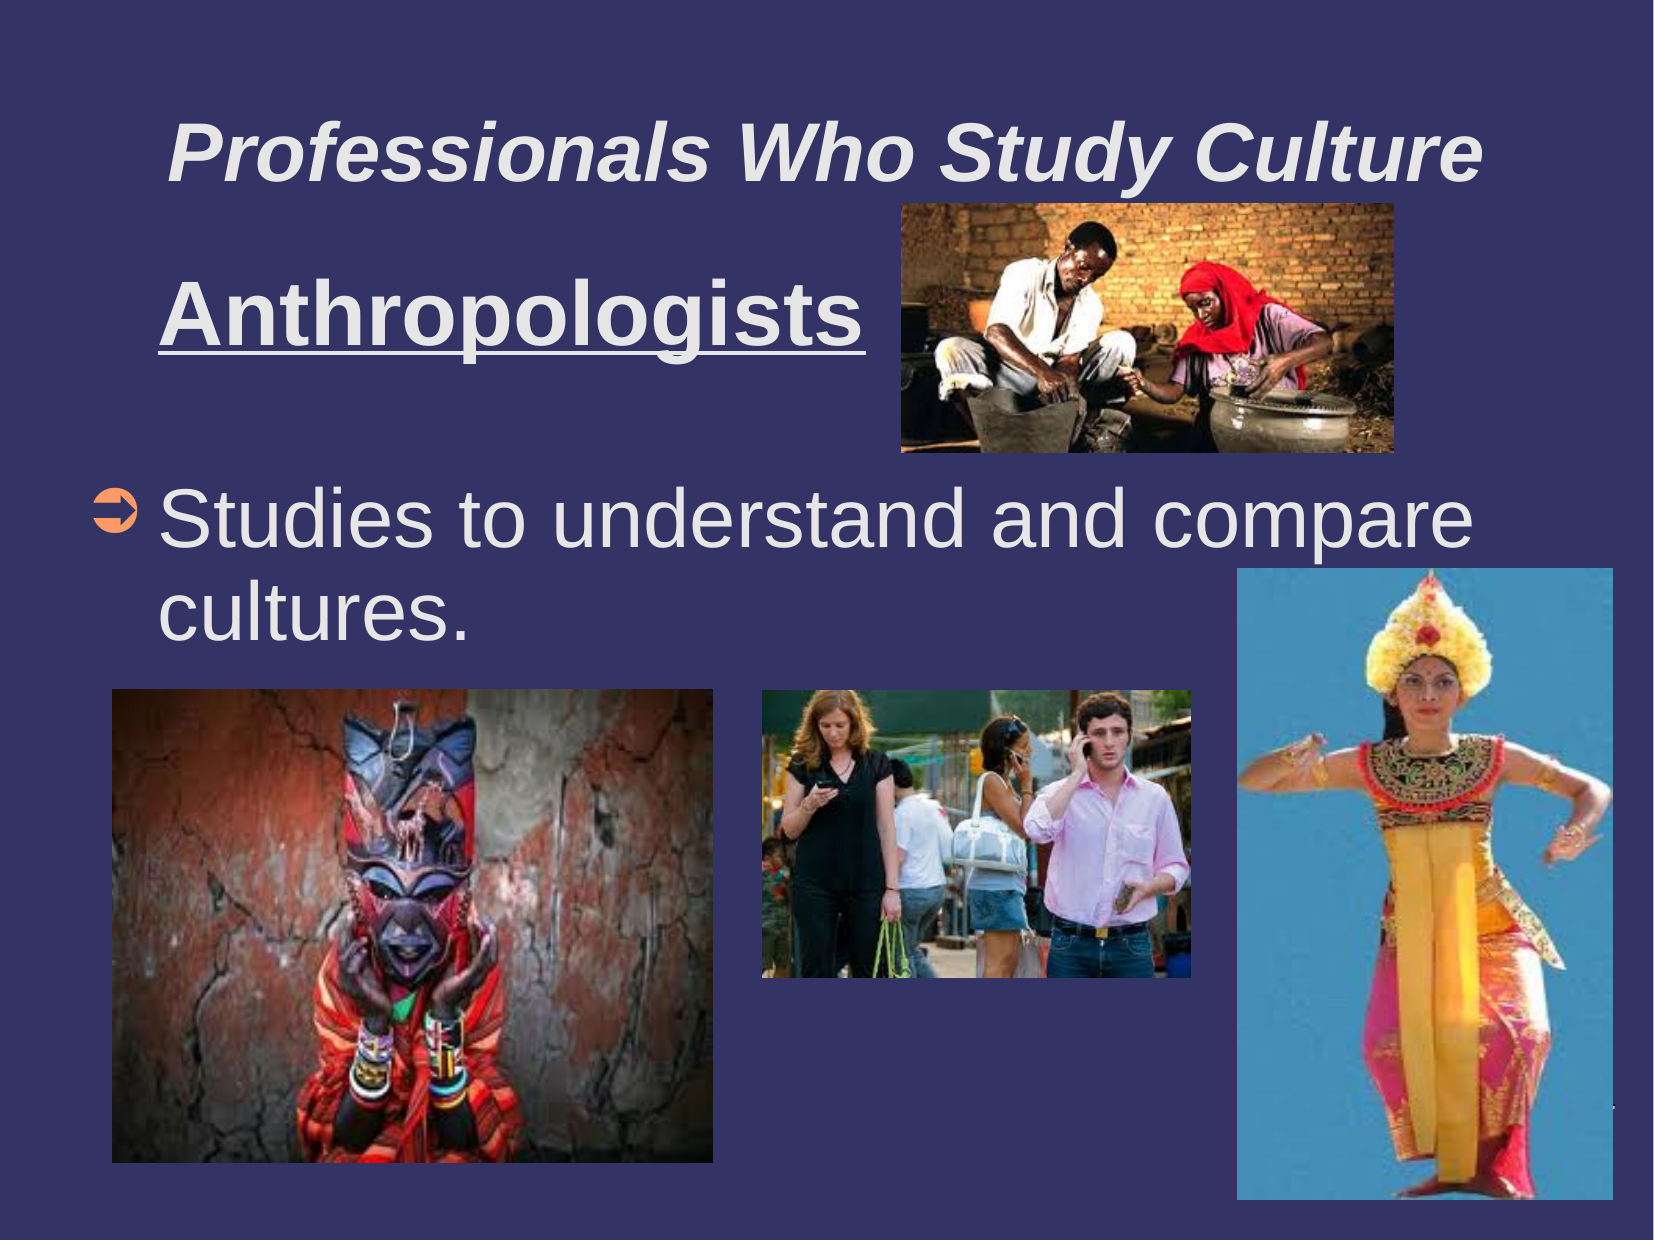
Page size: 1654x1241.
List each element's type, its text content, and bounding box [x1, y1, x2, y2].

picture [762, 690, 1191, 979]
list Anthropologists Studies to understand and compare cultures. [75, 262, 1570, 1147]
title Professionals Who Study Culture [82, 49, 1571, 257]
picture [112, 689, 713, 1163]
picture [1237, 568, 1613, 1201]
picture [901, 203, 1394, 454]
